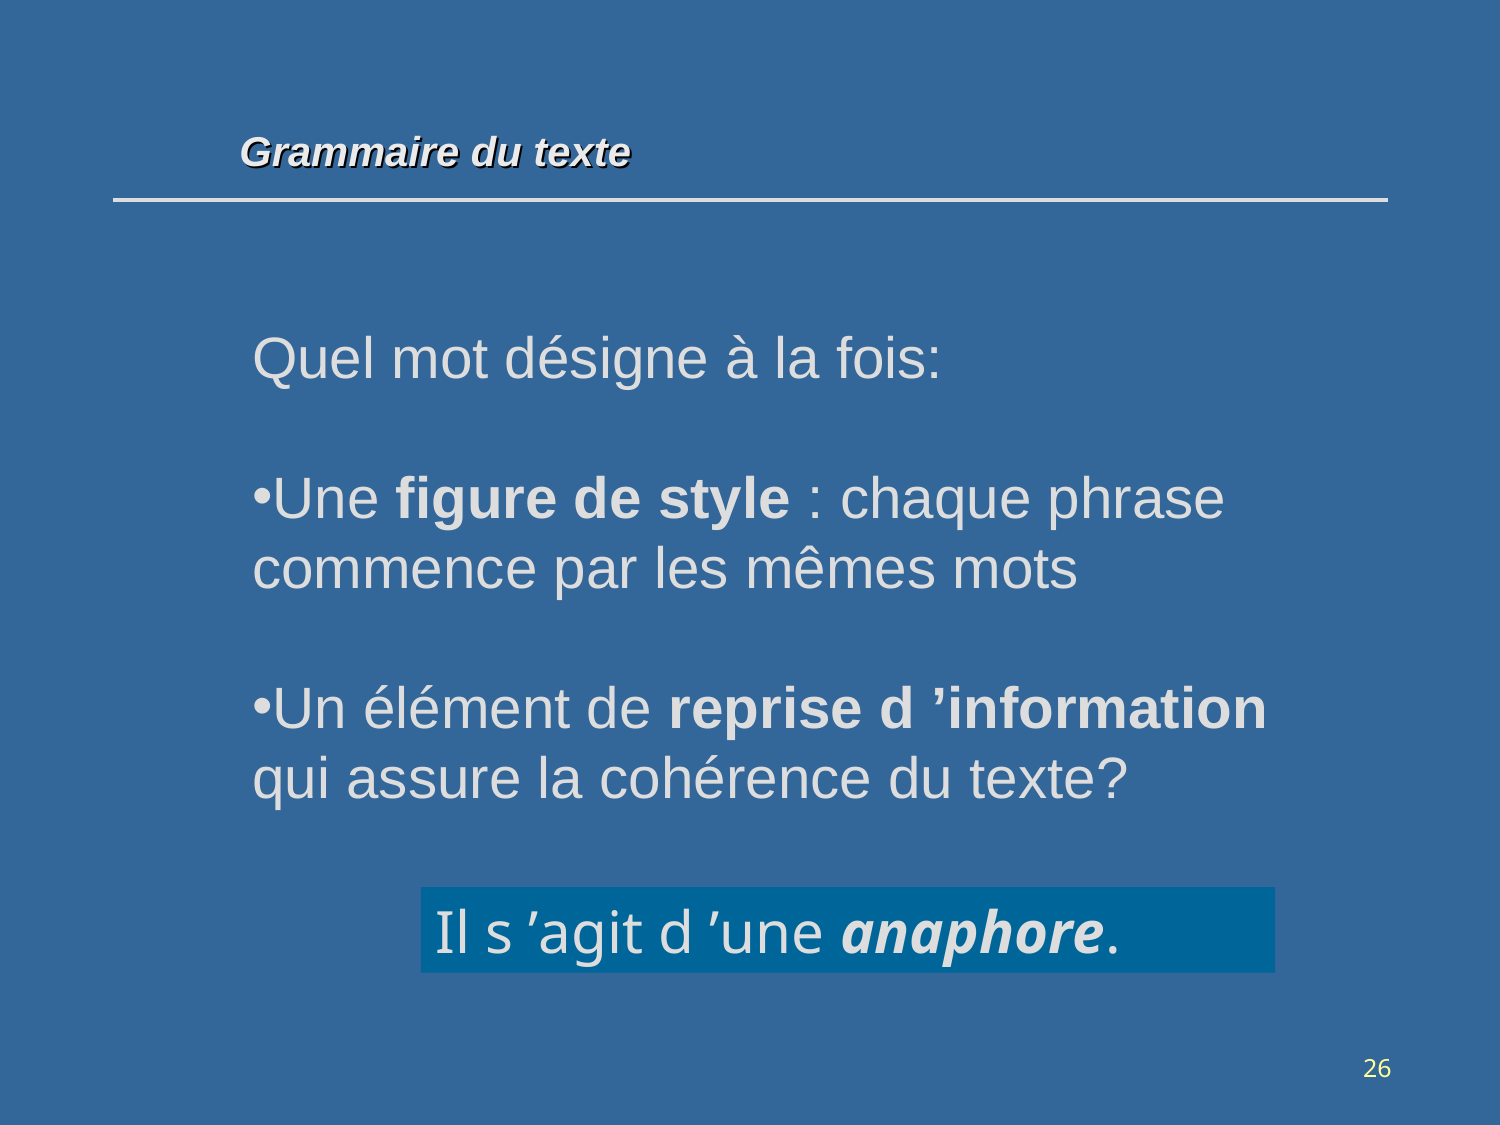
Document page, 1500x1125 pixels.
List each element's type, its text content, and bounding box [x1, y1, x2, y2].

text_box Grammaire du texte [224, 116, 647, 183]
text_box Quel mot désigne à la fois: Une figure de style : chaque phrase commence par les mêmes mots Un élément de reprise d ’information qui assure la cohérence du texte? [237, 312, 1375, 818]
text_box Il s ’agit d ’une anaphore. [420, 887, 1276, 973]
